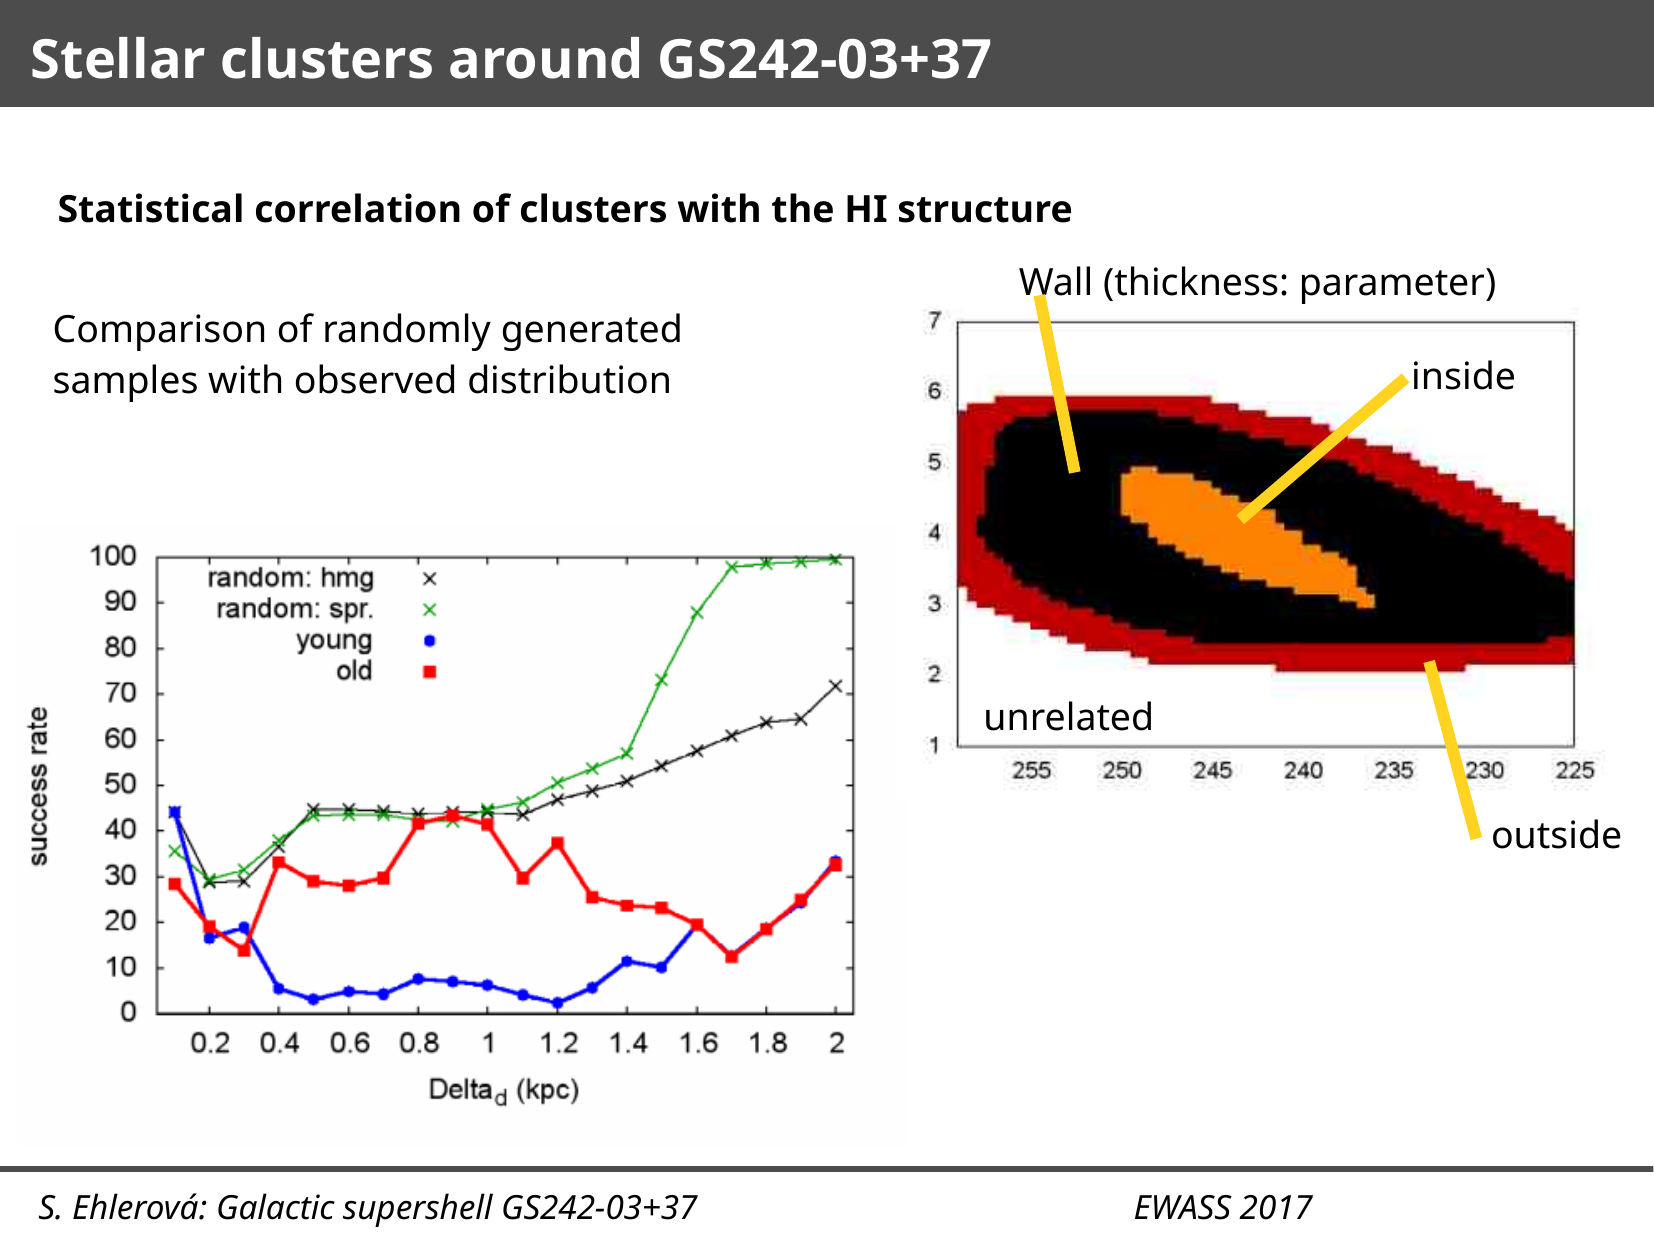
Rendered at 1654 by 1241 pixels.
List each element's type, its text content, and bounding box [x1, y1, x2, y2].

text_box Comparison of randomly generated samples with observed distribution [37, 295, 733, 402]
text_box inside [1396, 342, 1536, 404]
text_box Wall (thickness: parameter) [1003, 248, 1560, 309]
text_box Stellar clusters around GS242-03+37 [15, 13, 1183, 95]
text_box outside [1476, 801, 1643, 863]
text_box unrelated [968, 683, 1177, 745]
text_box [0, 0, 1654, 107]
text_box Statistical correlation of clusters with the HI structure [42, 175, 1219, 237]
picture [17, 295, 1617, 1146]
text_box S. Ehlerová: Galactic supershell GS242-03+37 EWASS 2017 [23, 1176, 1643, 1232]
